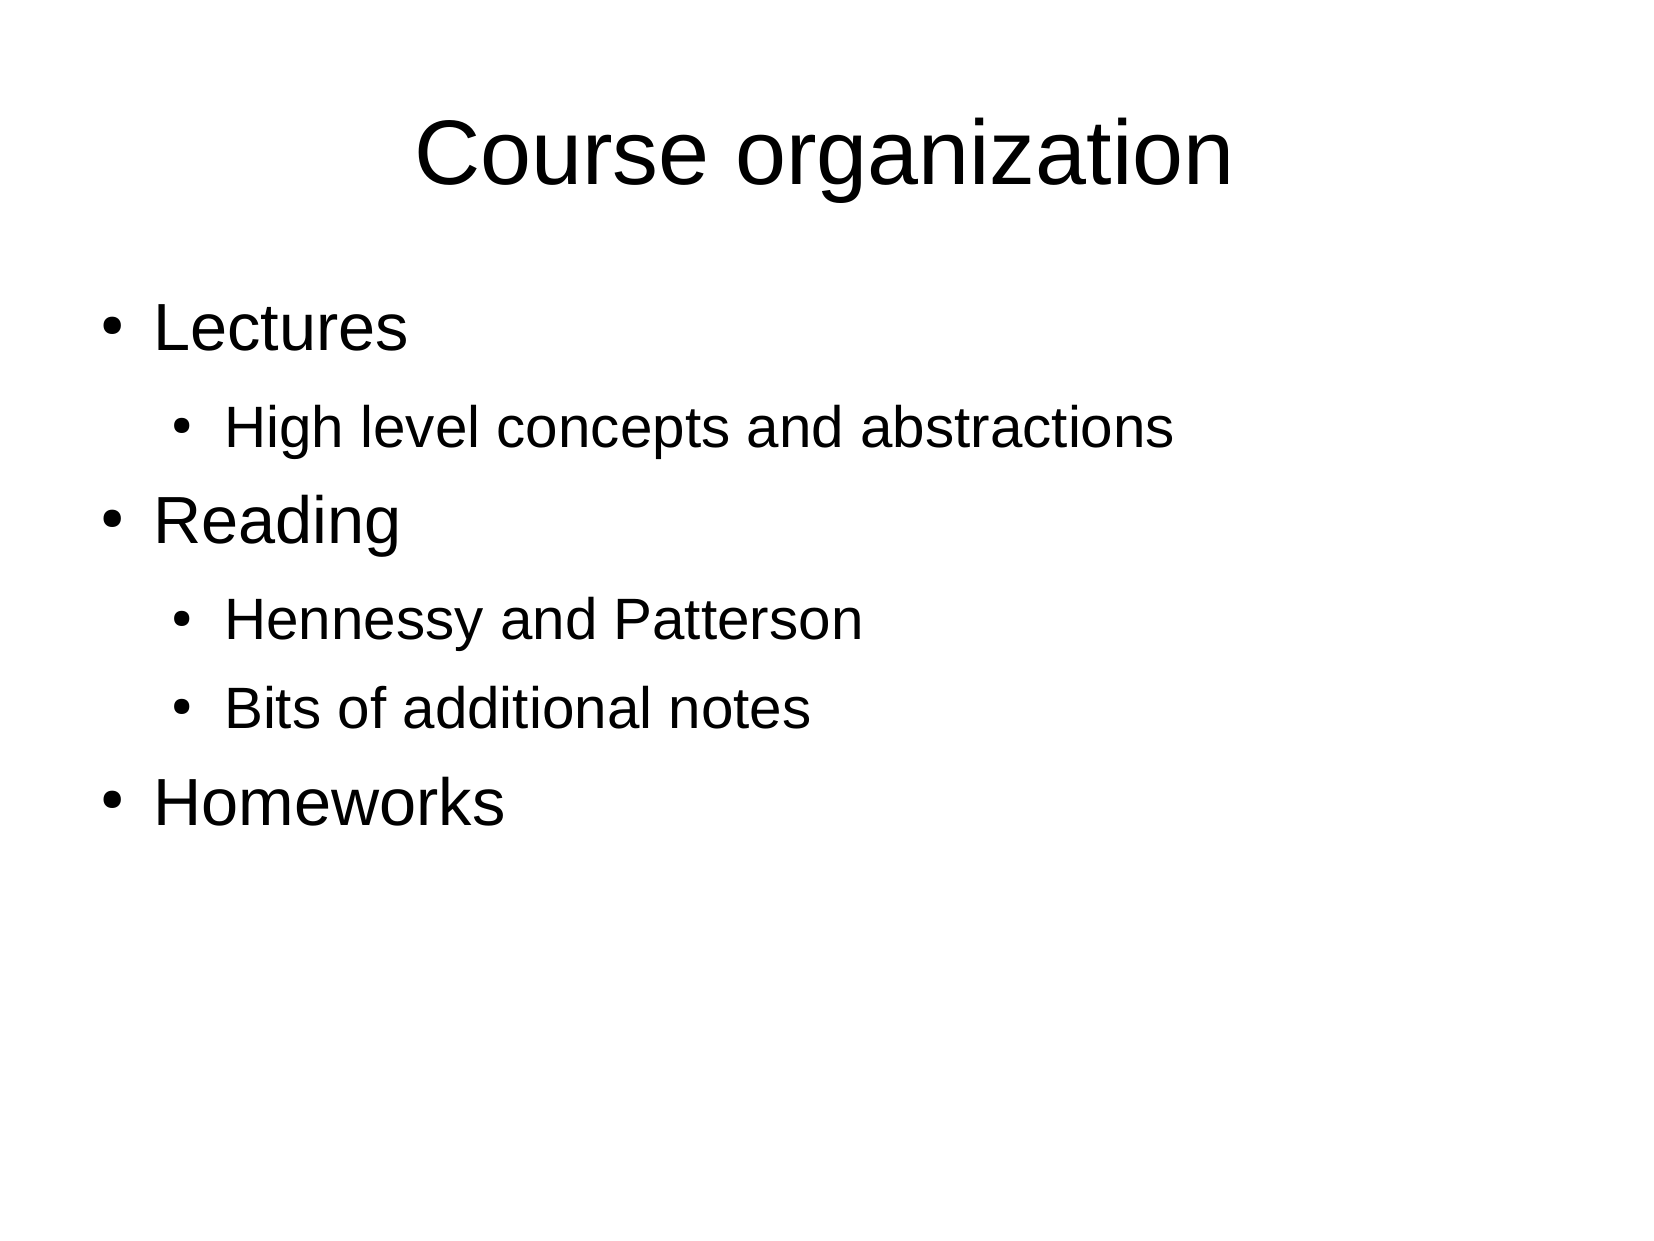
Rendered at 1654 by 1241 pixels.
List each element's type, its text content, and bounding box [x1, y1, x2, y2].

title Course organization [82, 49, 1571, 257]
list Lectures High level concepts and abstractions Reading Hennessy and Patterson Bits of additional notes Homeworks [82, 290, 1571, 1010]
